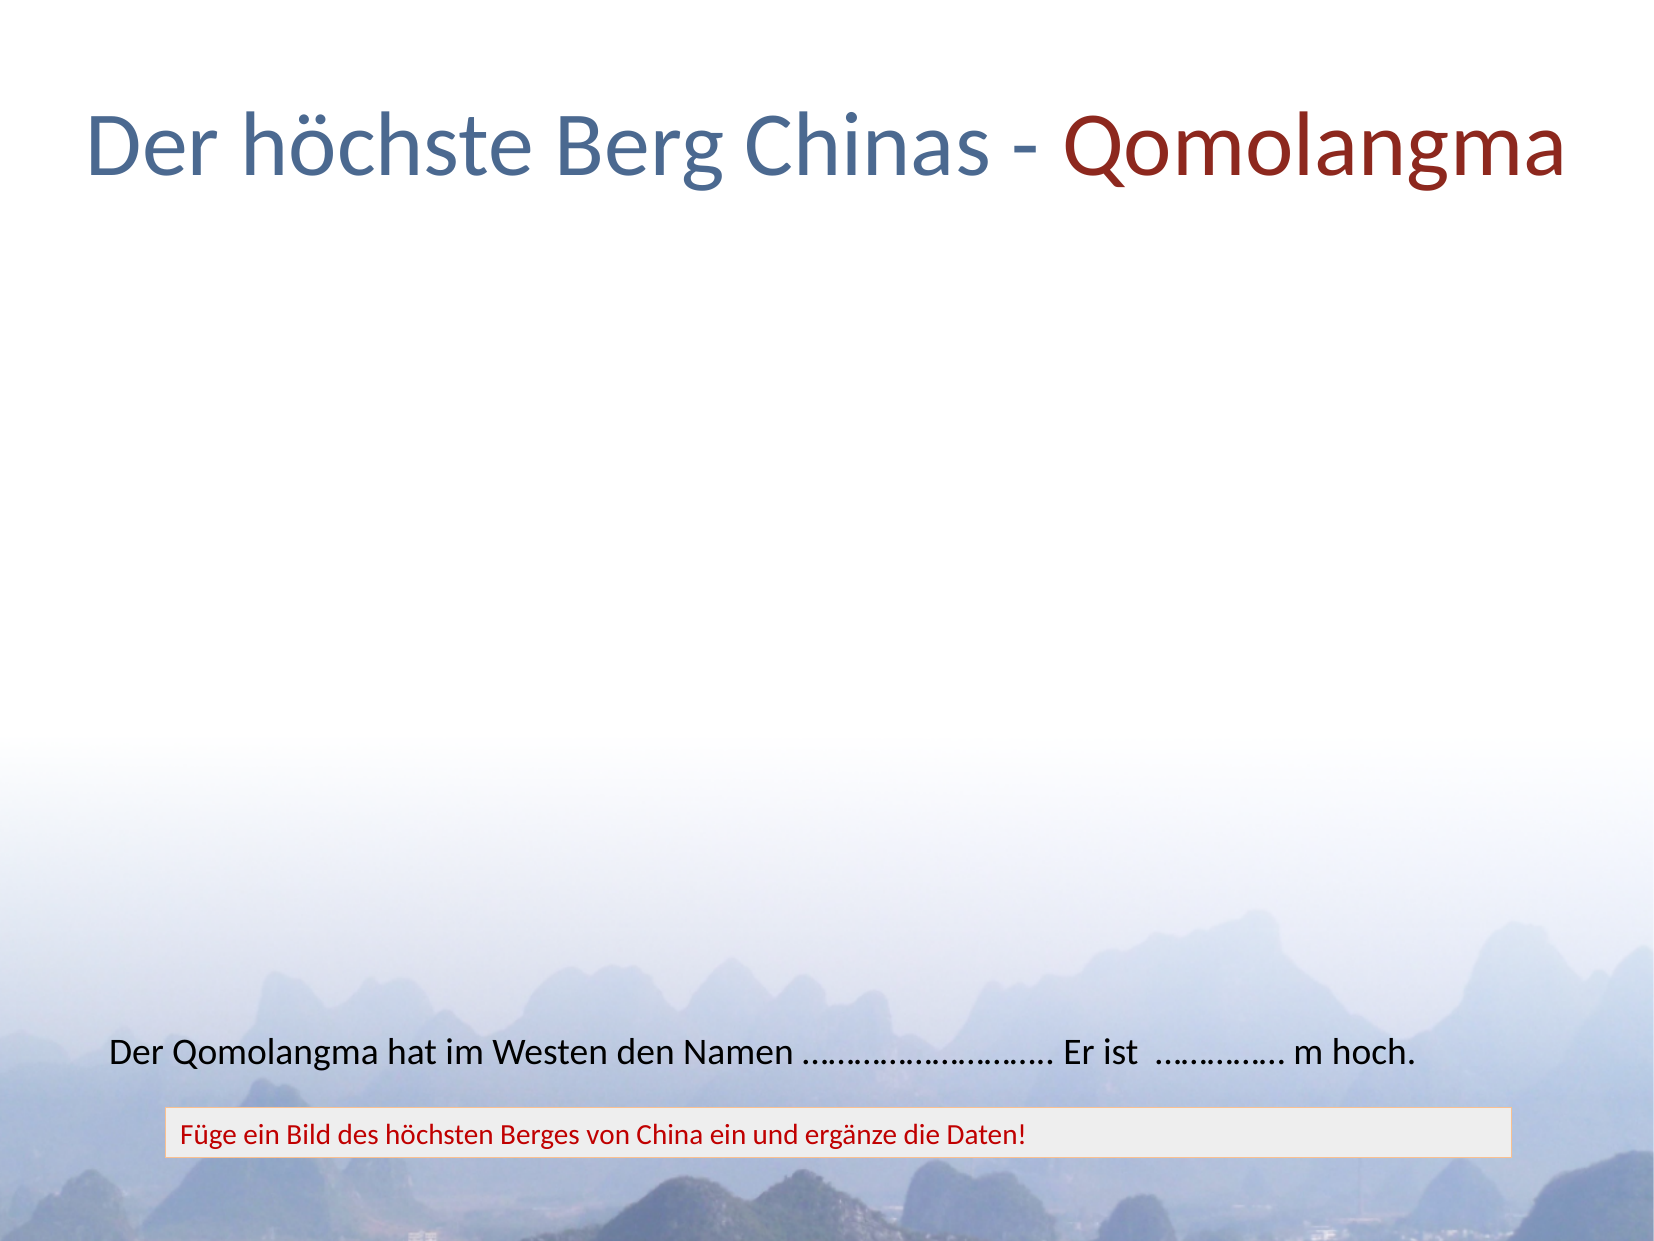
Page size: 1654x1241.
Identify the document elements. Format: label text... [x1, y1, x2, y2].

text_box Füge ein Bild des höchsten Berges von China ein und ergänze die Daten! [165, 1107, 1512, 1158]
picture [0, 3, 1654, 1241]
title Der höchste Berg Chinas - Qomolangma [82, 49, 1571, 257]
text_box Der Qomolangma hat im Westen den Namen ……………………….. Er ist …………… m hoch. [94, 1019, 1560, 1080]
